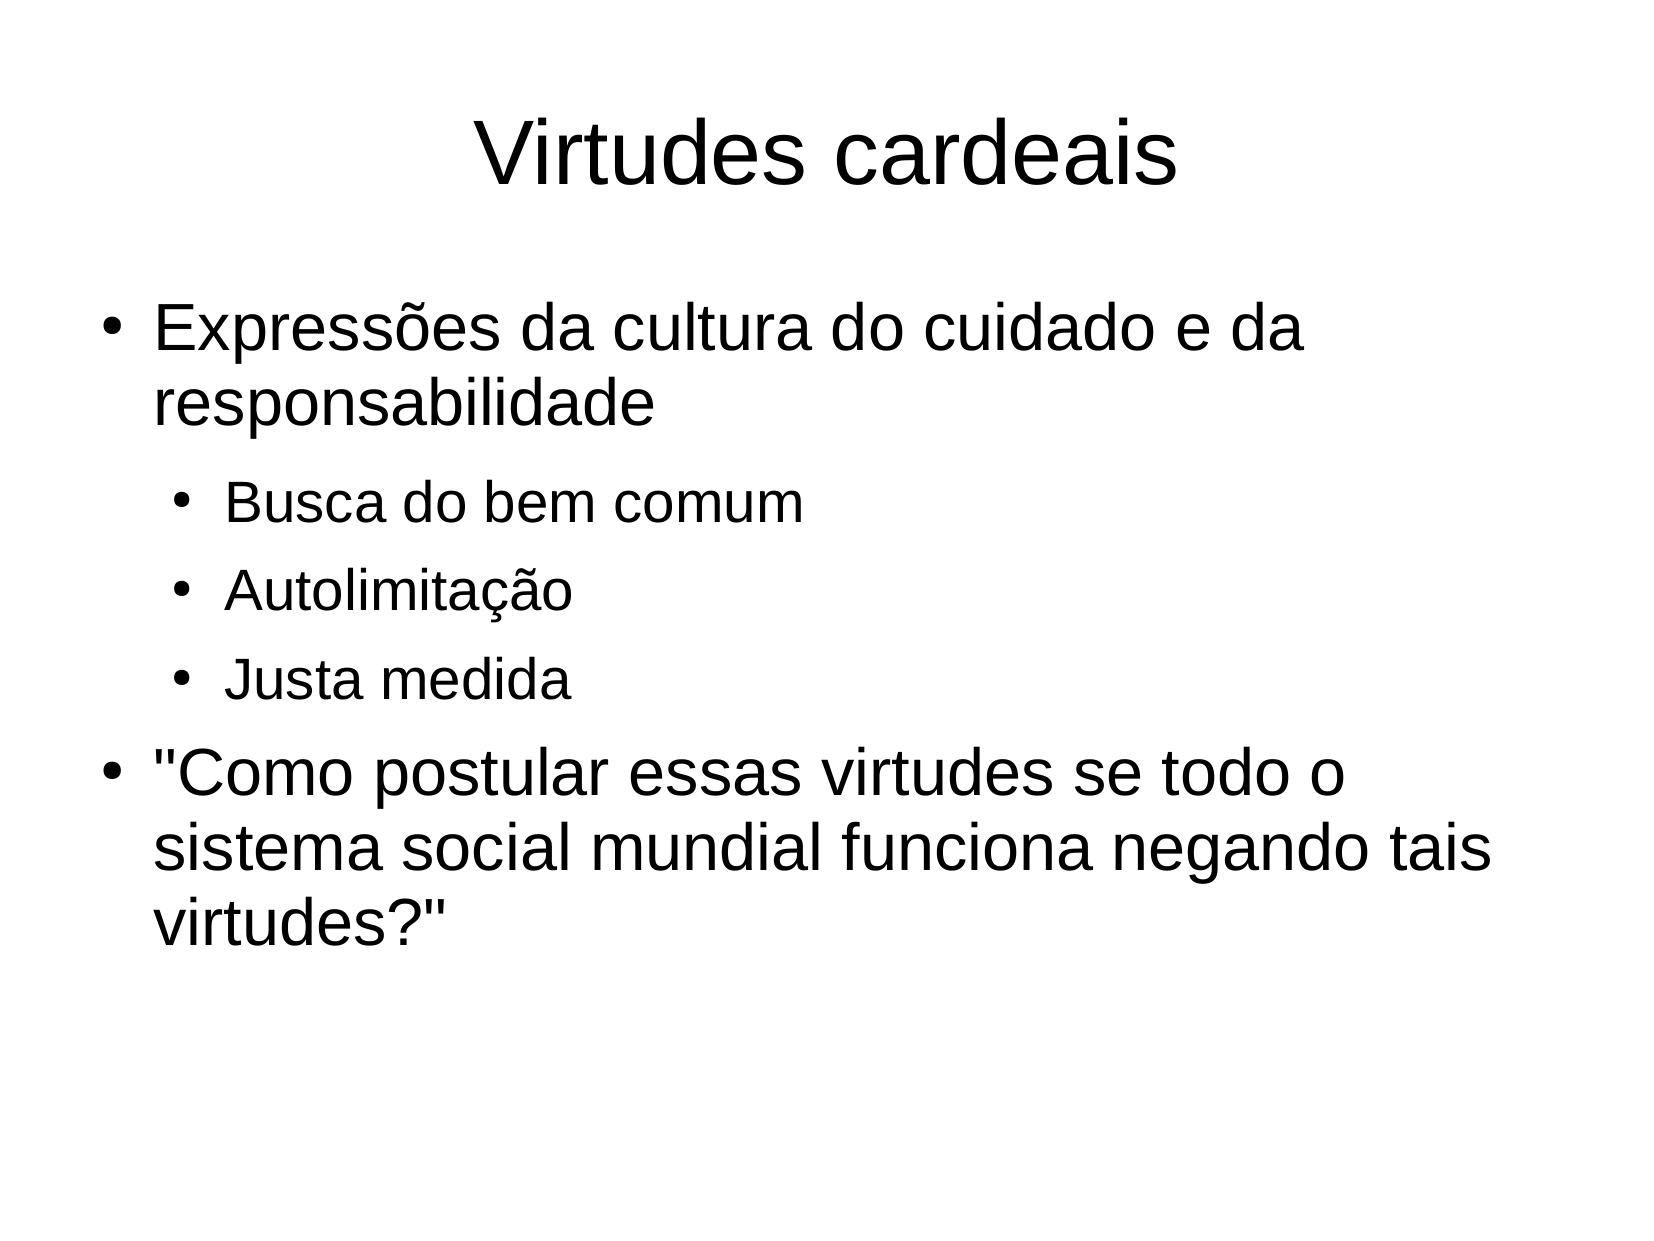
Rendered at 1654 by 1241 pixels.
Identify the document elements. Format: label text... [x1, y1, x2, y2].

list Expressões da cultura do cuidado e da responsabilidade Busca do bem comum Autolimitação Justa medida "Como postular essas virtudes se todo o sistema social mundial funciona negando tais virtudes?" [82, 290, 1571, 1010]
title Virtudes cardeais [82, 49, 1571, 257]
